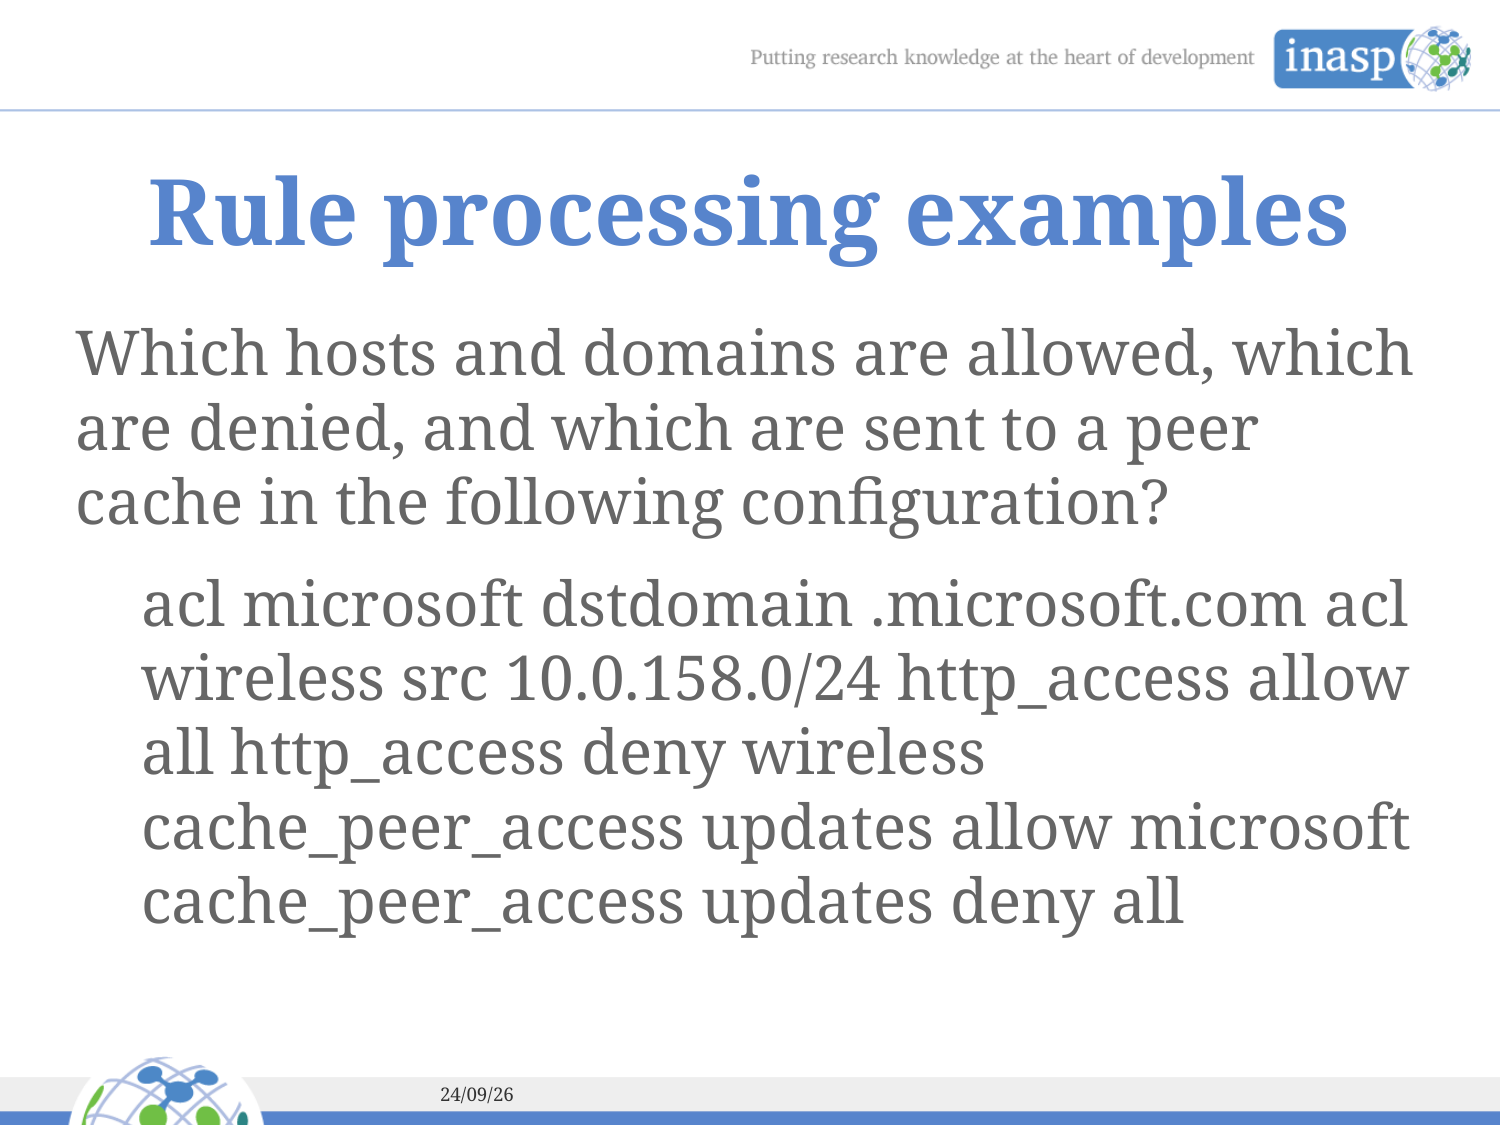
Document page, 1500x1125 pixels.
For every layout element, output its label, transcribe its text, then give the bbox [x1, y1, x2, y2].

picture [0, 0, 1500, 1125]
list Which hosts and domains are allowed, which are denied, and which are sent to a peer cache in the following configuration? acl microsoft dstdomain .microsoft.com acl wireless src 10.0.158.0/24 http_access allow all http_access deny wireless cache_peer_access updates allow microsoft cache_peer_access updates deny all [75, 313, 1426, 967]
title Rule processing examples [75, 129, 1426, 313]
